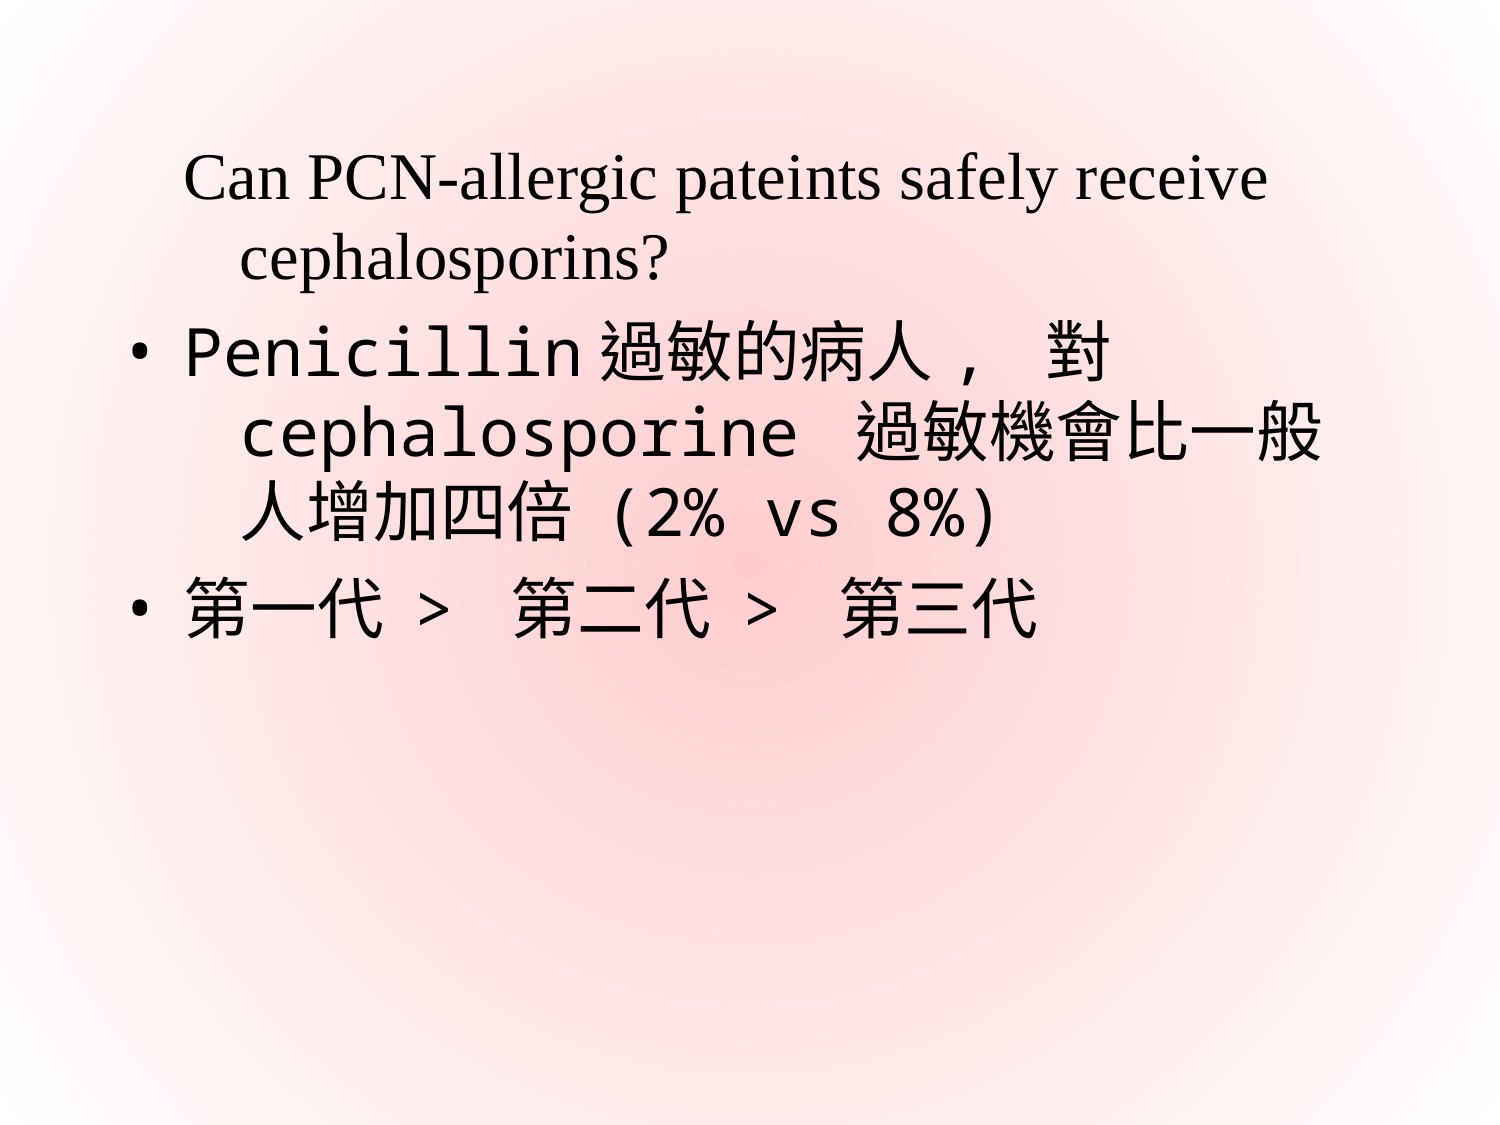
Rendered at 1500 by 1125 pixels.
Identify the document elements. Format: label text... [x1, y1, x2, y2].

list Can PCN-allergic pateints safely receive cephalosporins? Penicillin過敏的病人, 對cephalosporine 過敏機會比一般人增加四倍 (2% vs 8%) 第一代 > 第二代 > 第三代 [112, 125, 1388, 801]
